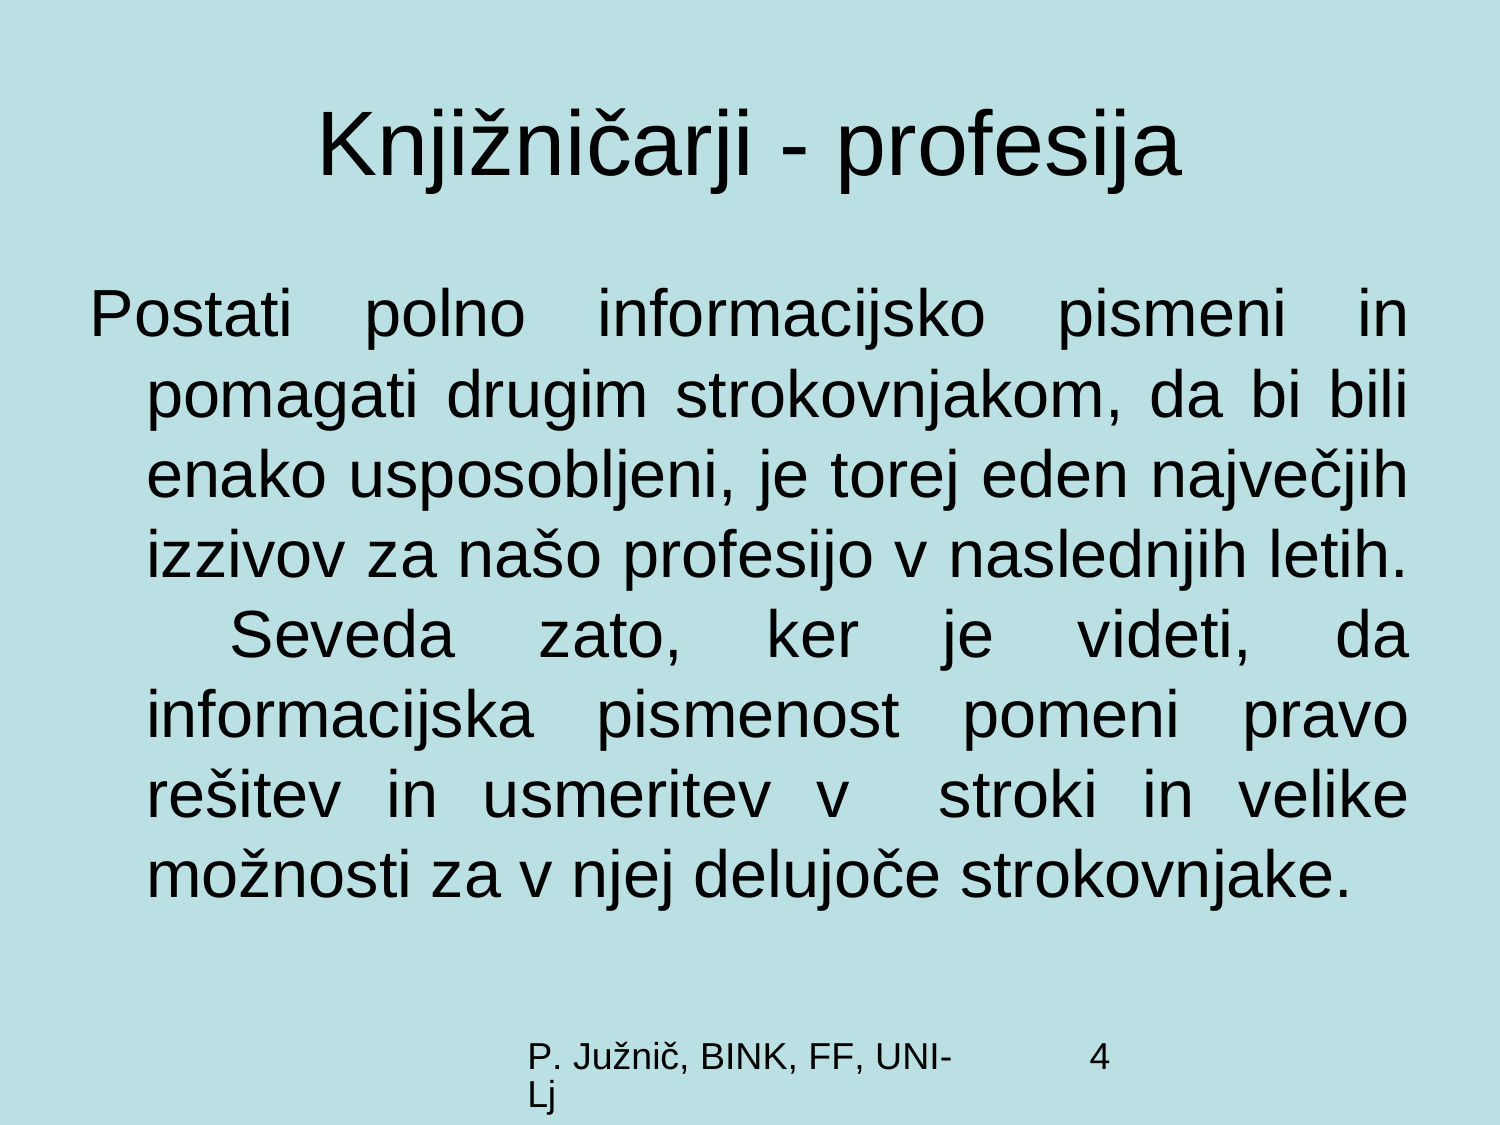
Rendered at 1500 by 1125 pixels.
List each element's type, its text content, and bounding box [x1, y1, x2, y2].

title Knjižničarji - profesija [75, 45, 1426, 233]
list Postati polno informacijsko pismeni in pomagati drugim strokovnjakom, da bi bili enako usposobljeni, je torej eden največjih izzivov za našo profesijo v naslednjih letih. Seveda zato, ker je videti, da informacijska pismenost pomeni pravo rešitev in usmeritev v stroki in velike možnosti za v njej delujoče strokovnjake. [75, 262, 1426, 1006]
